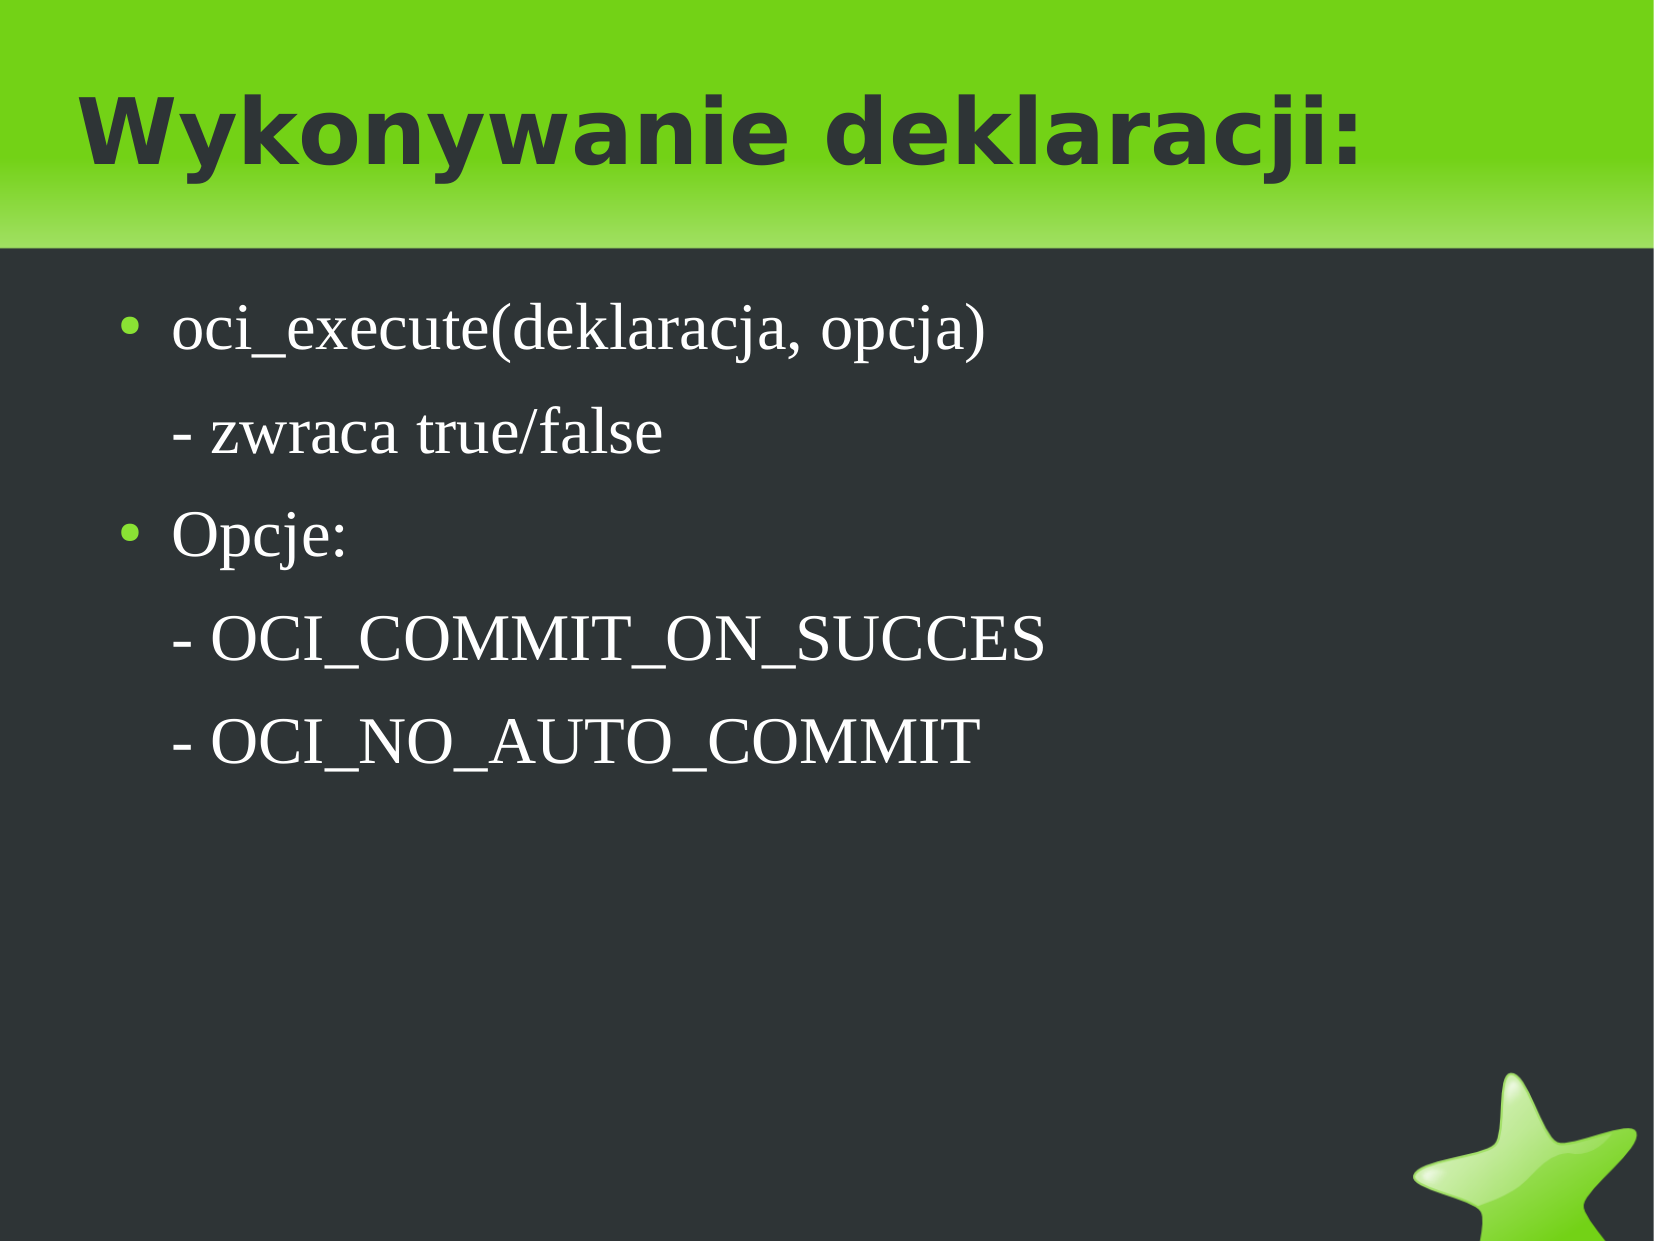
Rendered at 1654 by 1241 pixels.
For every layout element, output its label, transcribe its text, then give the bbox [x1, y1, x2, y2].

title Wykonywanie deklaracji: [76, 36, 1565, 229]
list oci_execute(deklaracja, opcja) - zwraca true/false Opcje: - OCI_COMMIT_ON_SUCCES - OCI_NO_AUTO_COMMIT [82, 290, 1571, 1094]
picture [0, 0, 1654, 1241]
